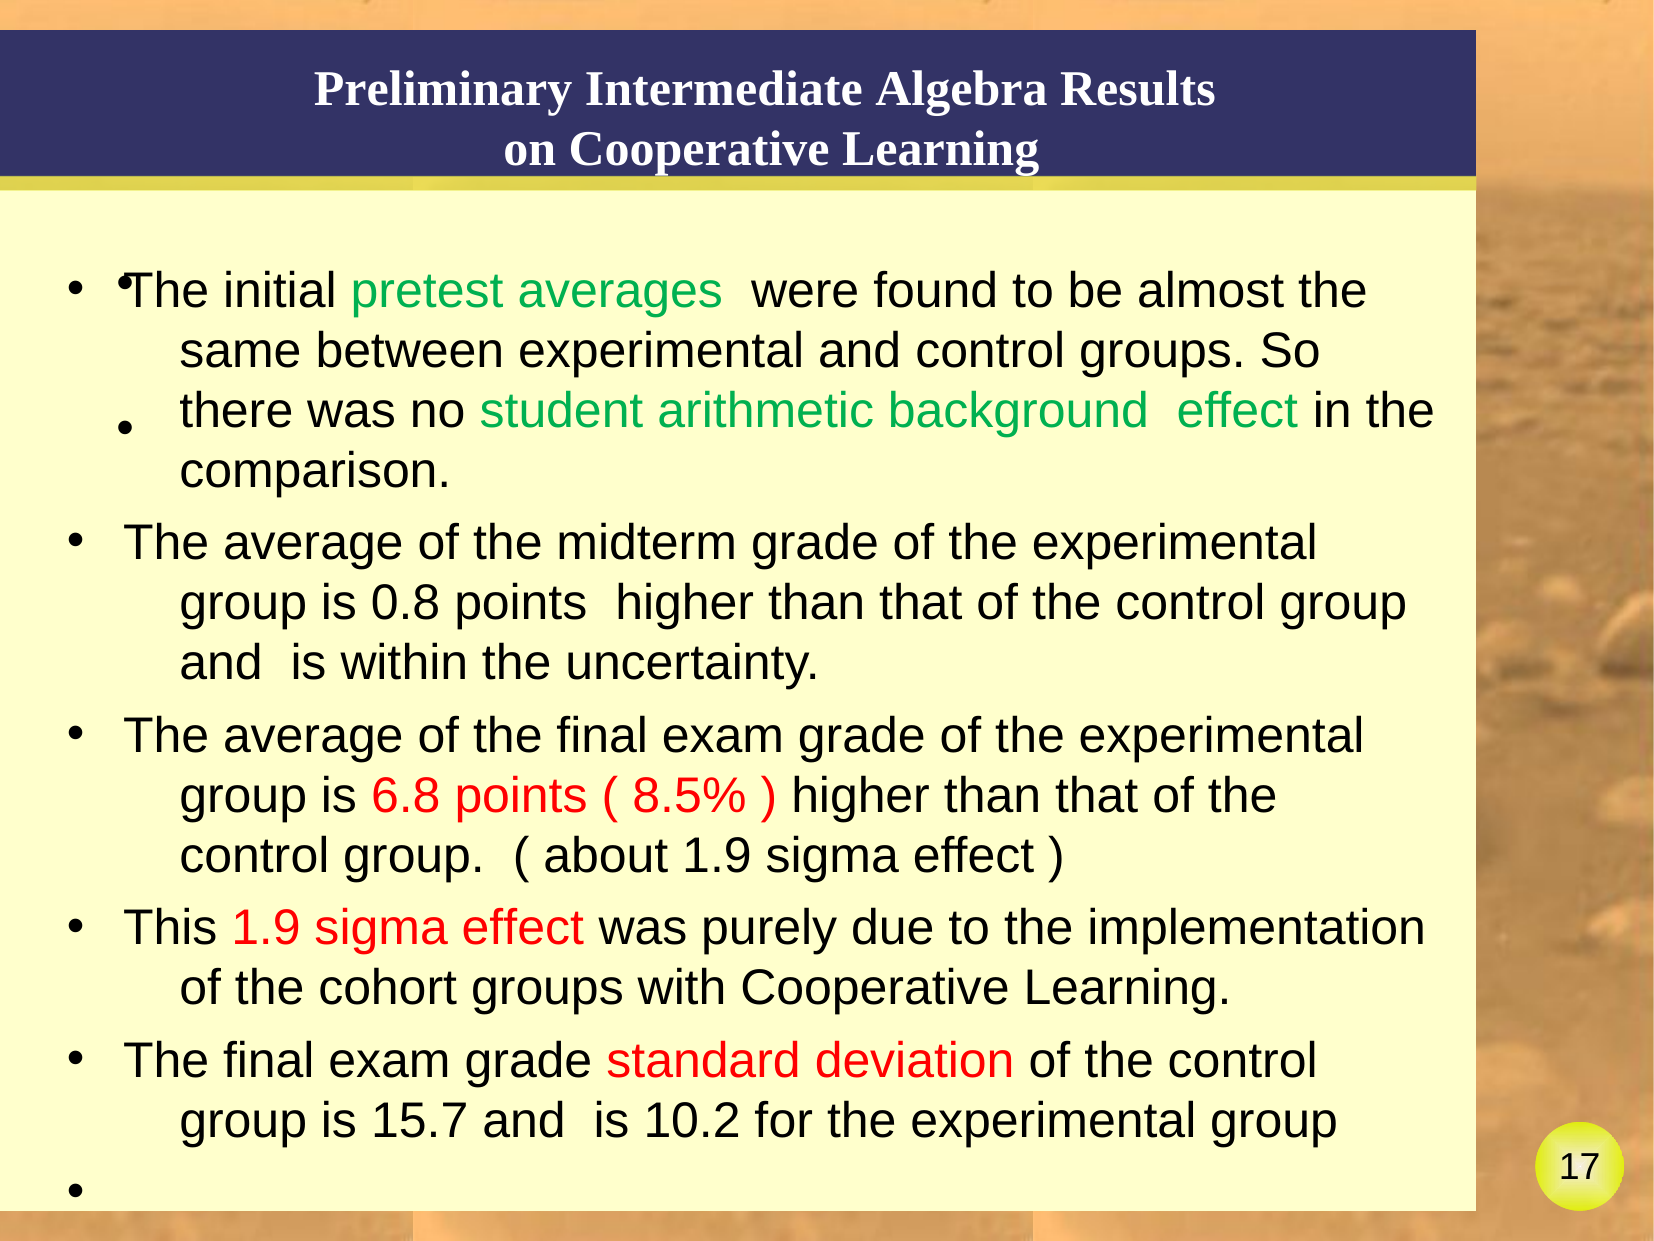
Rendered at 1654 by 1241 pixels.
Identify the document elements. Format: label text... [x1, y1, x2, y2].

text_box Preliminary Intermediate Algebra Results on Cooperative Learning [52, 48, 1491, 183]
text_box The initial pretest averages were found to be almost the same between experimental and control groups. So there was no student arithmetic background effect in the comparison. The average of the midterm grade of the experimental group is 0.8 points higher than that of the control group and is within the uncertainty. The average of the final exam grade of the experimental group is 6.8 points ( 8.5% ) higher than that of the control group. ( about 1.9 sigma effect ) This 1.9 sigma effect was purely due to the implementation of the cohort groups with Cooperative Learning. The final exam grade standard deviation of the control group is 15.7 and is 10.2 for the experimental group [52, 250, 1452, 1227]
